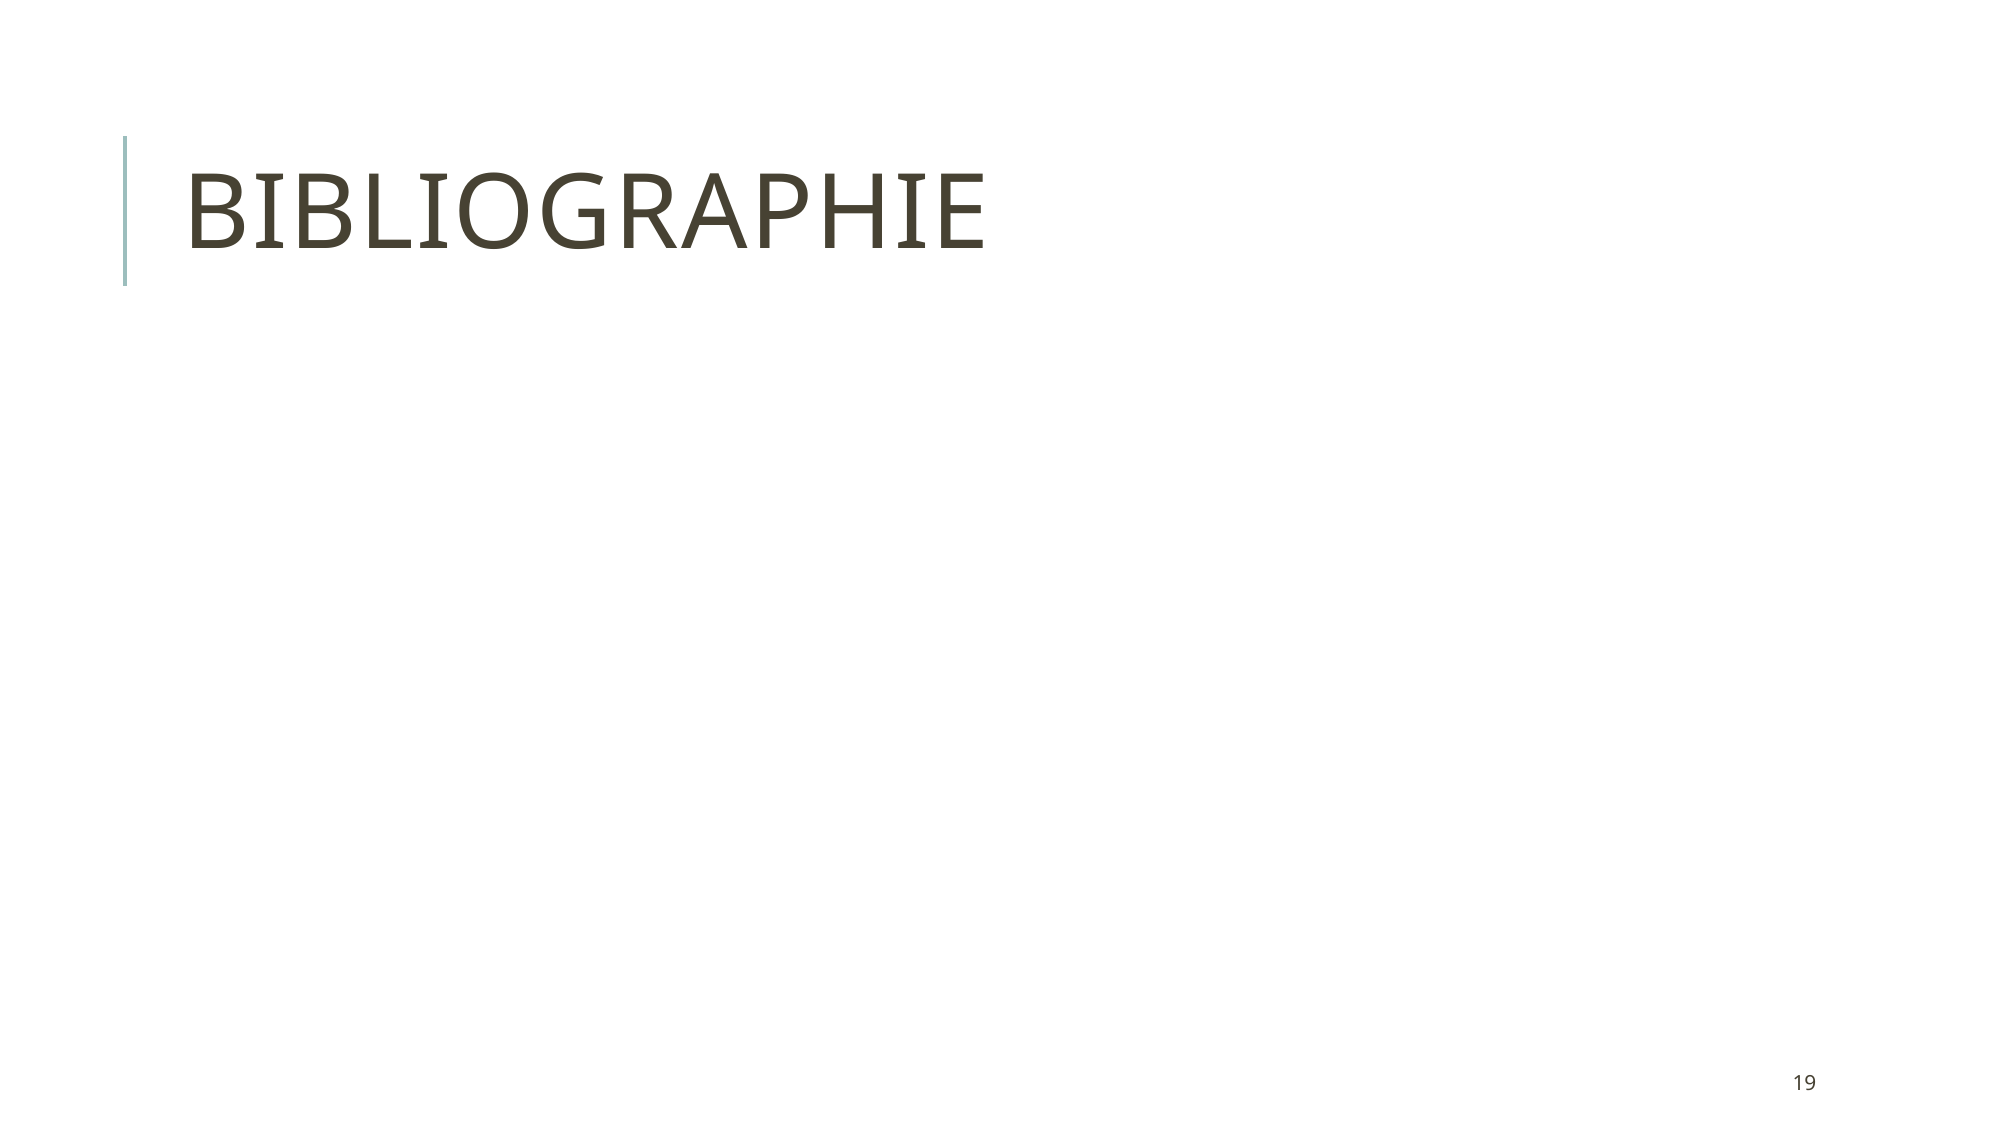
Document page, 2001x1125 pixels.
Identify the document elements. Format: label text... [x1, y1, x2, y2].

text_box 19 [1777, 1061, 1938, 1107]
title Bibliographie [168, 96, 1763, 343]
